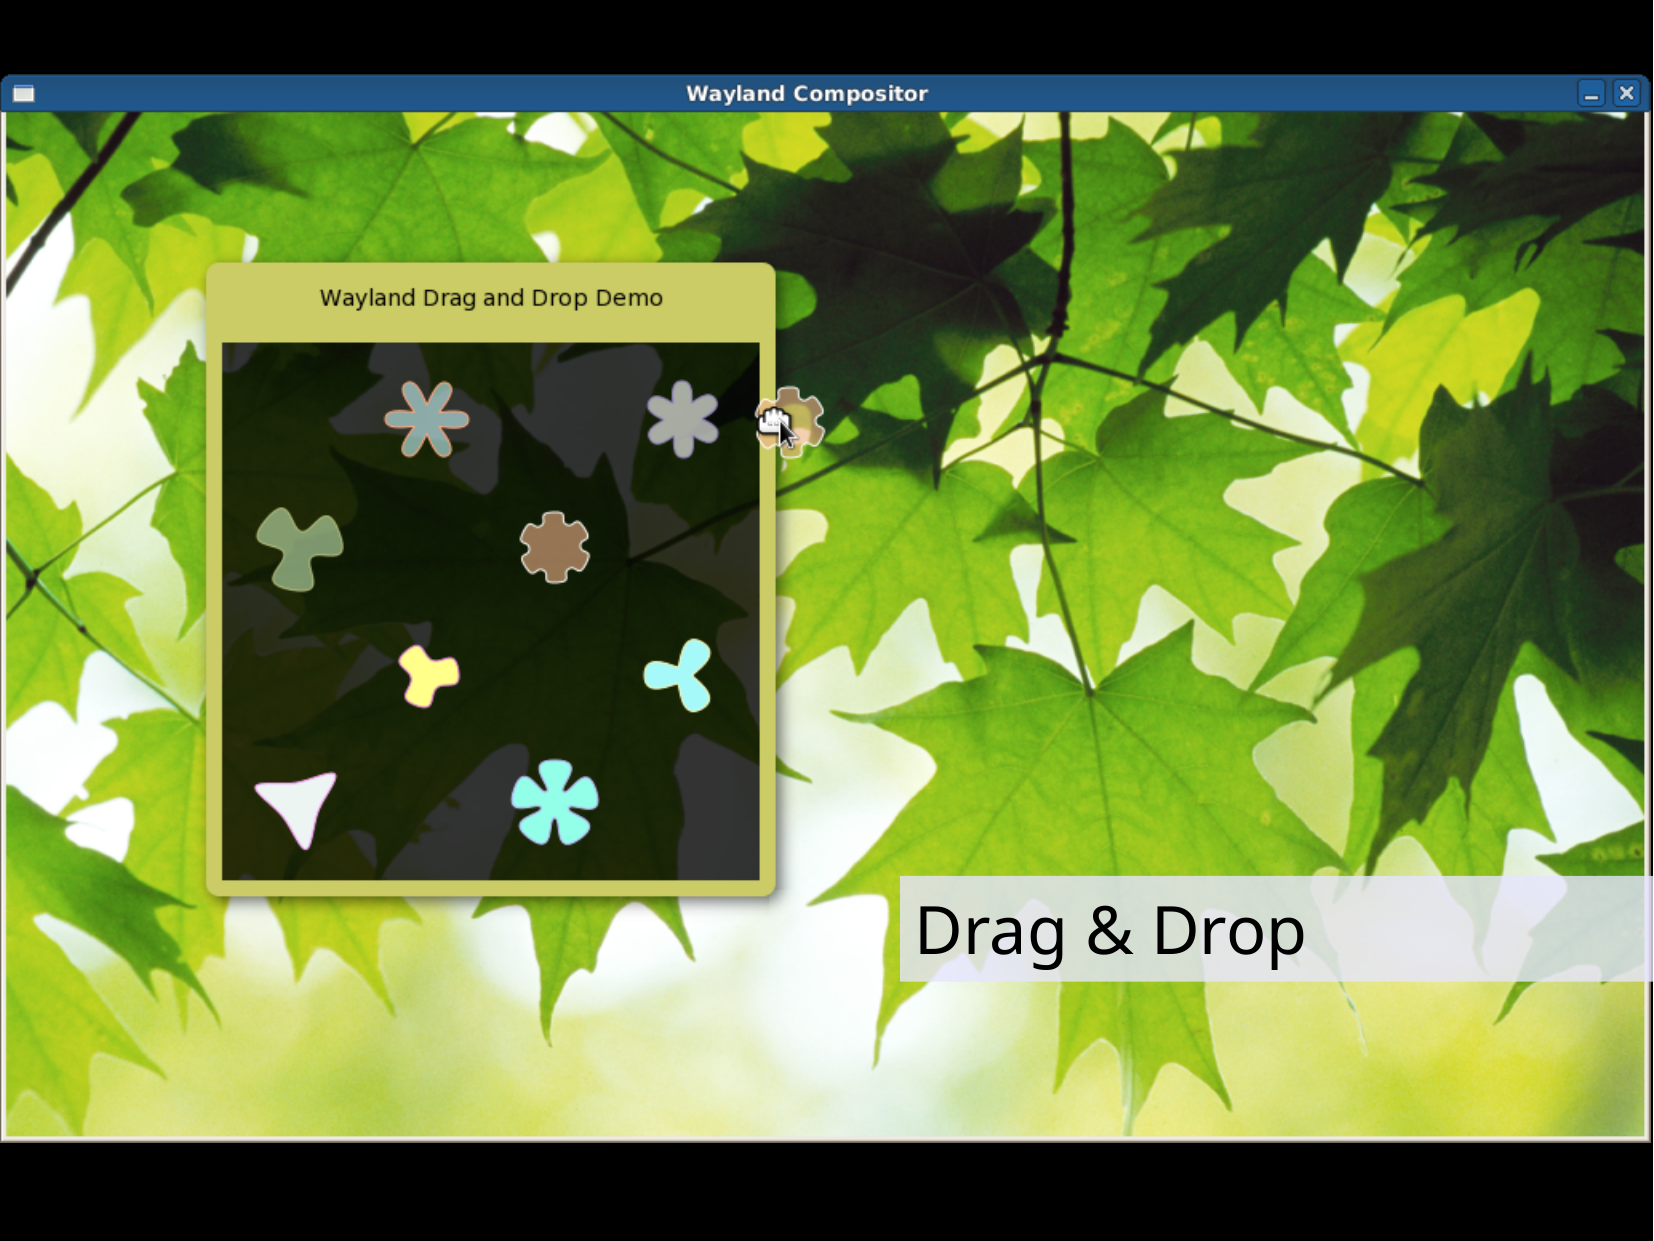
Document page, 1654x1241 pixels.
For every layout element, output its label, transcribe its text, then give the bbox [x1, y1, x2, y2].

text_box Drag & Drop [900, 875, 1653, 879]
picture [0, 74, 1651, 1143]
